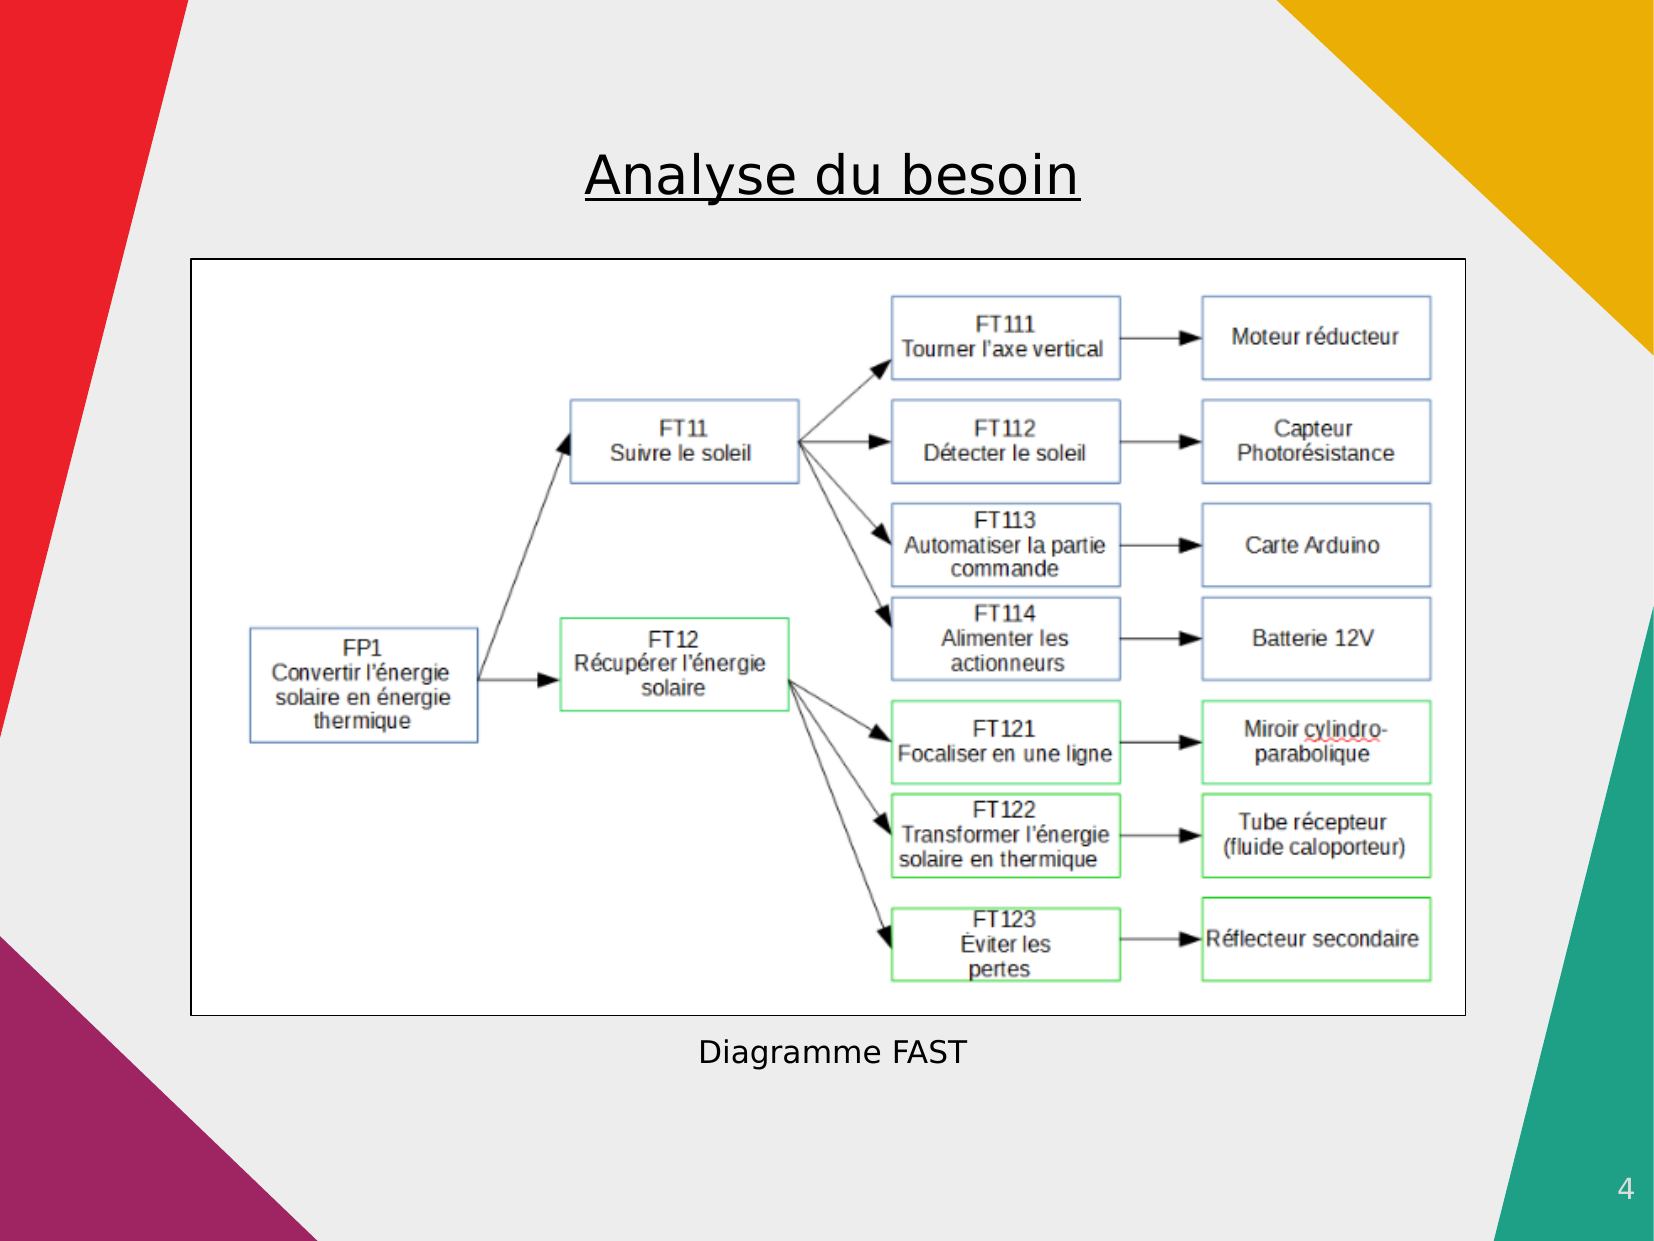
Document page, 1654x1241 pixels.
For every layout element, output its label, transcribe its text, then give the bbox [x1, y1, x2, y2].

picture [191, 259, 1465, 1015]
text_box Diagramme FAST [590, 1027, 1075, 1079]
text_box Analyse du besoin [236, 137, 1441, 216]
